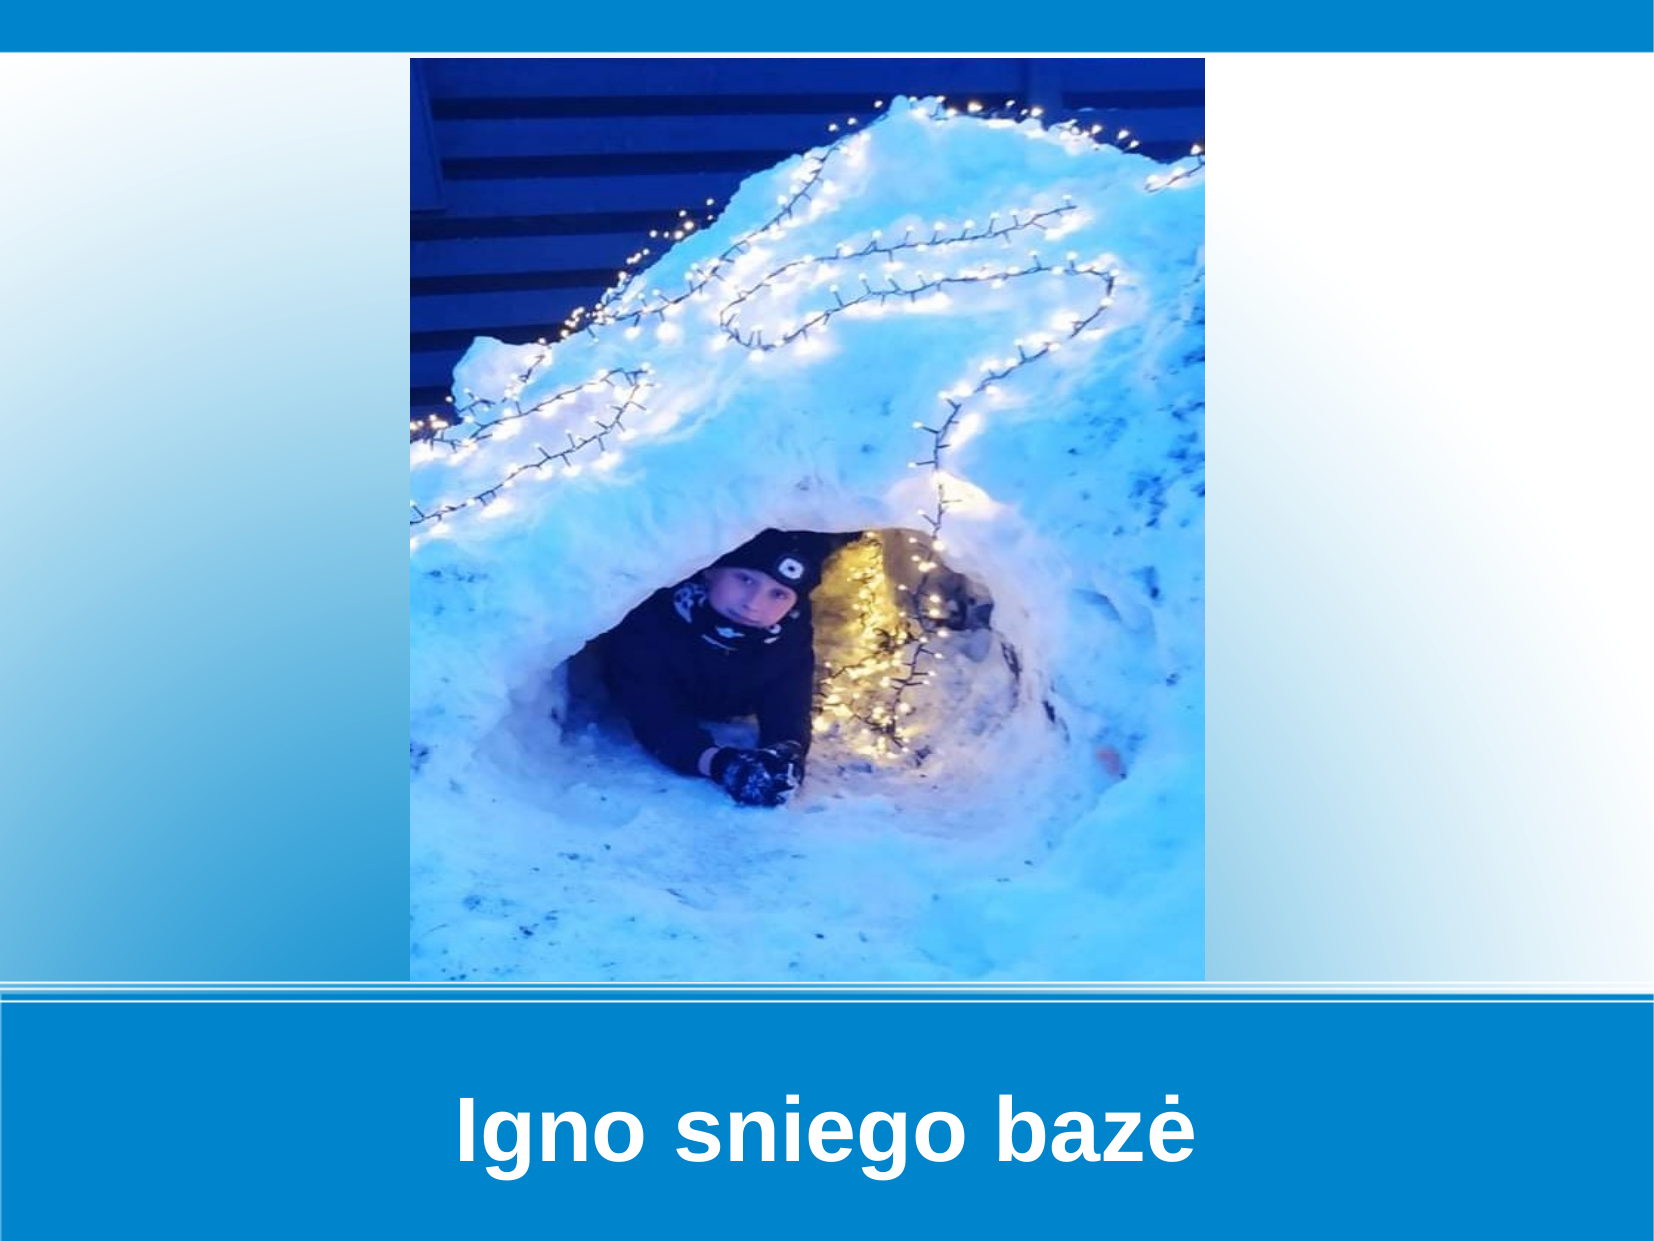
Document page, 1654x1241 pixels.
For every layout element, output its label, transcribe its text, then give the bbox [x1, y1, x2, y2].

picture [410, 59, 1205, 981]
title Igno sniego bazė [82, 1021, 1571, 1229]
